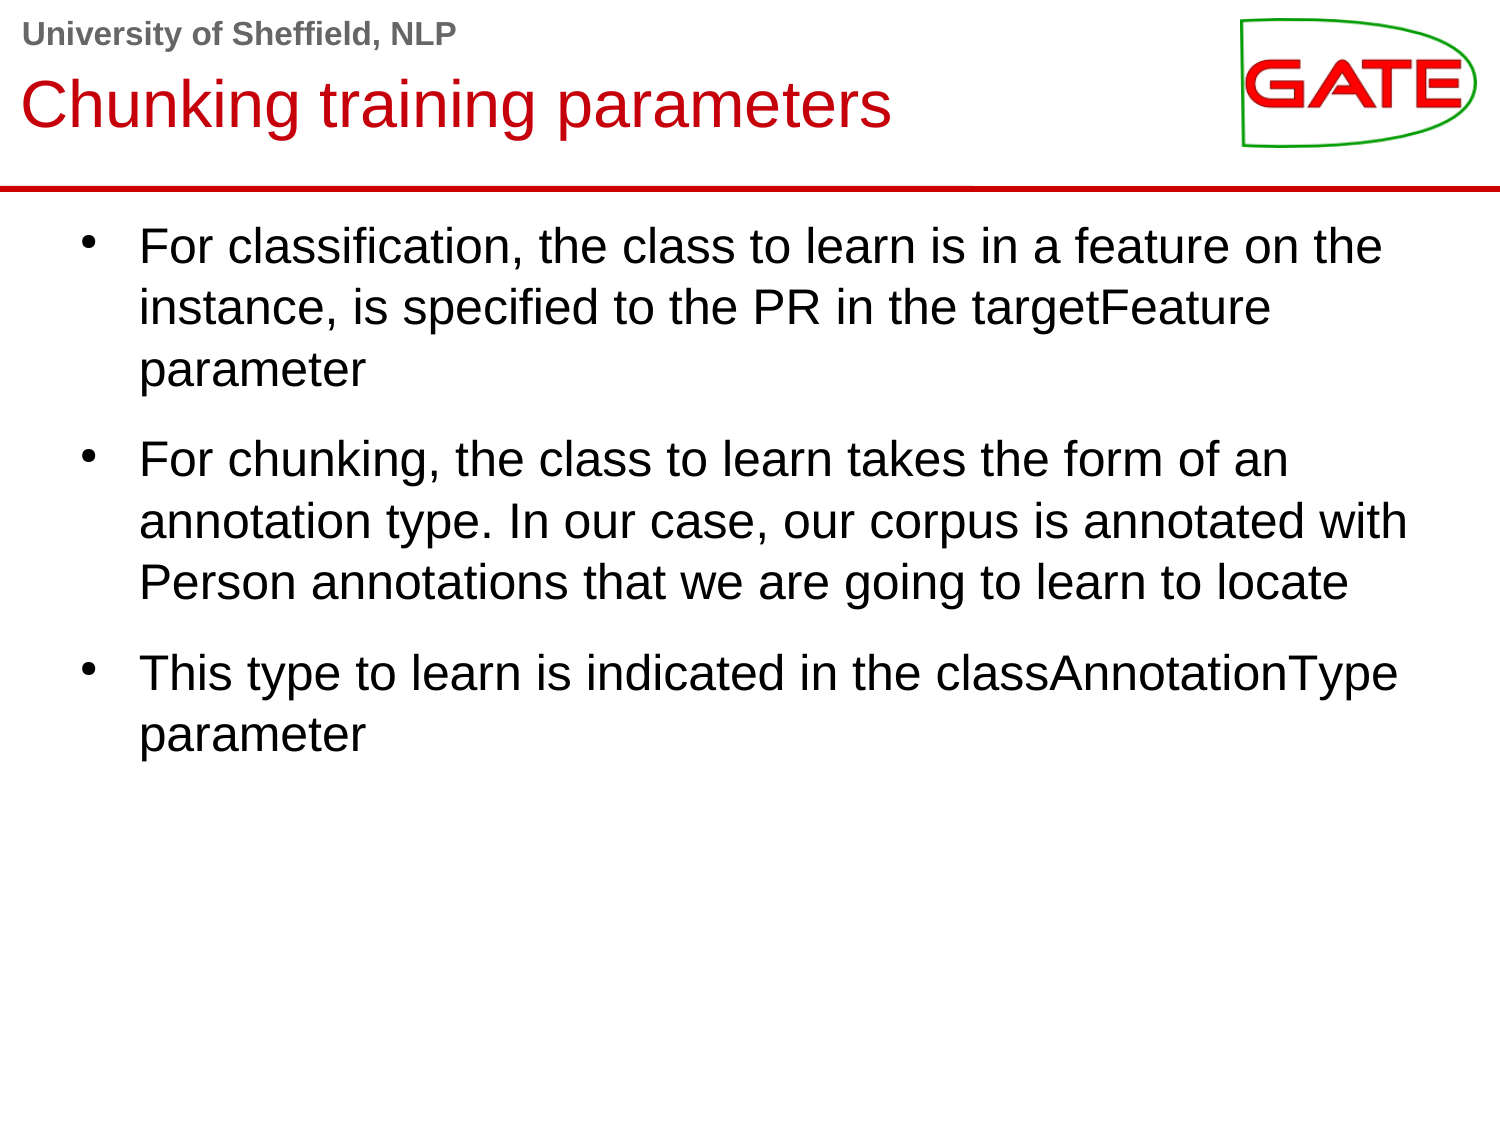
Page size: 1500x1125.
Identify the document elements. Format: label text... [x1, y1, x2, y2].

title Chunking training parameters [20, 45, 1240, 166]
list For classification, the class to learn is in a feature on the instance, is specified to the PR in the targetFeature parameter For chunking, the class to learn takes the form of an annotation type. In our case, our corpus is annotated with Person annotations that we are going to learn to locate This type to learn is indicated in the classAnnotationType parameter [23, 212, 1477, 1063]
picture [1240, 18, 1477, 148]
